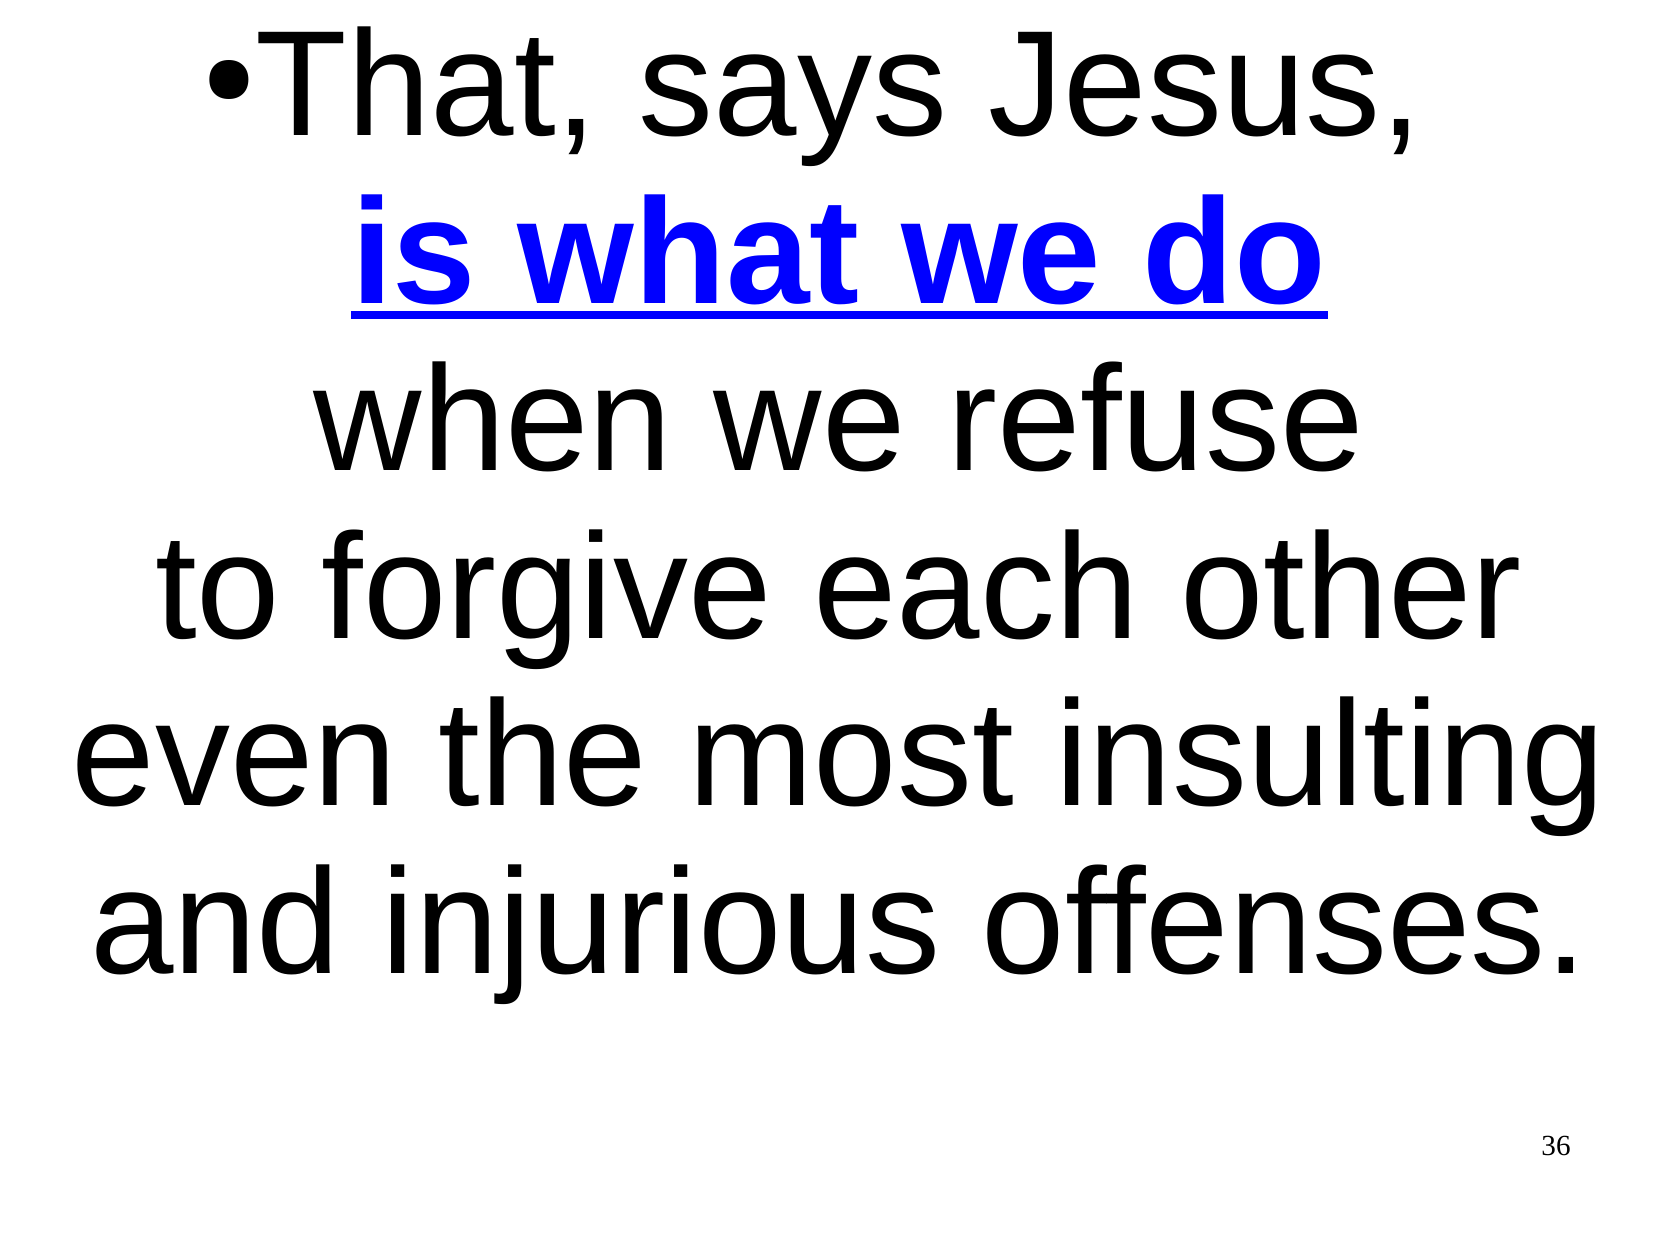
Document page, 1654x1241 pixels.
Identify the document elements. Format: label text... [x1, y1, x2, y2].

list That, says Jesus, is what we do when we refuse to forgive each other even the most insulting and injurious offenses. [0, 0, 1651, 1238]
